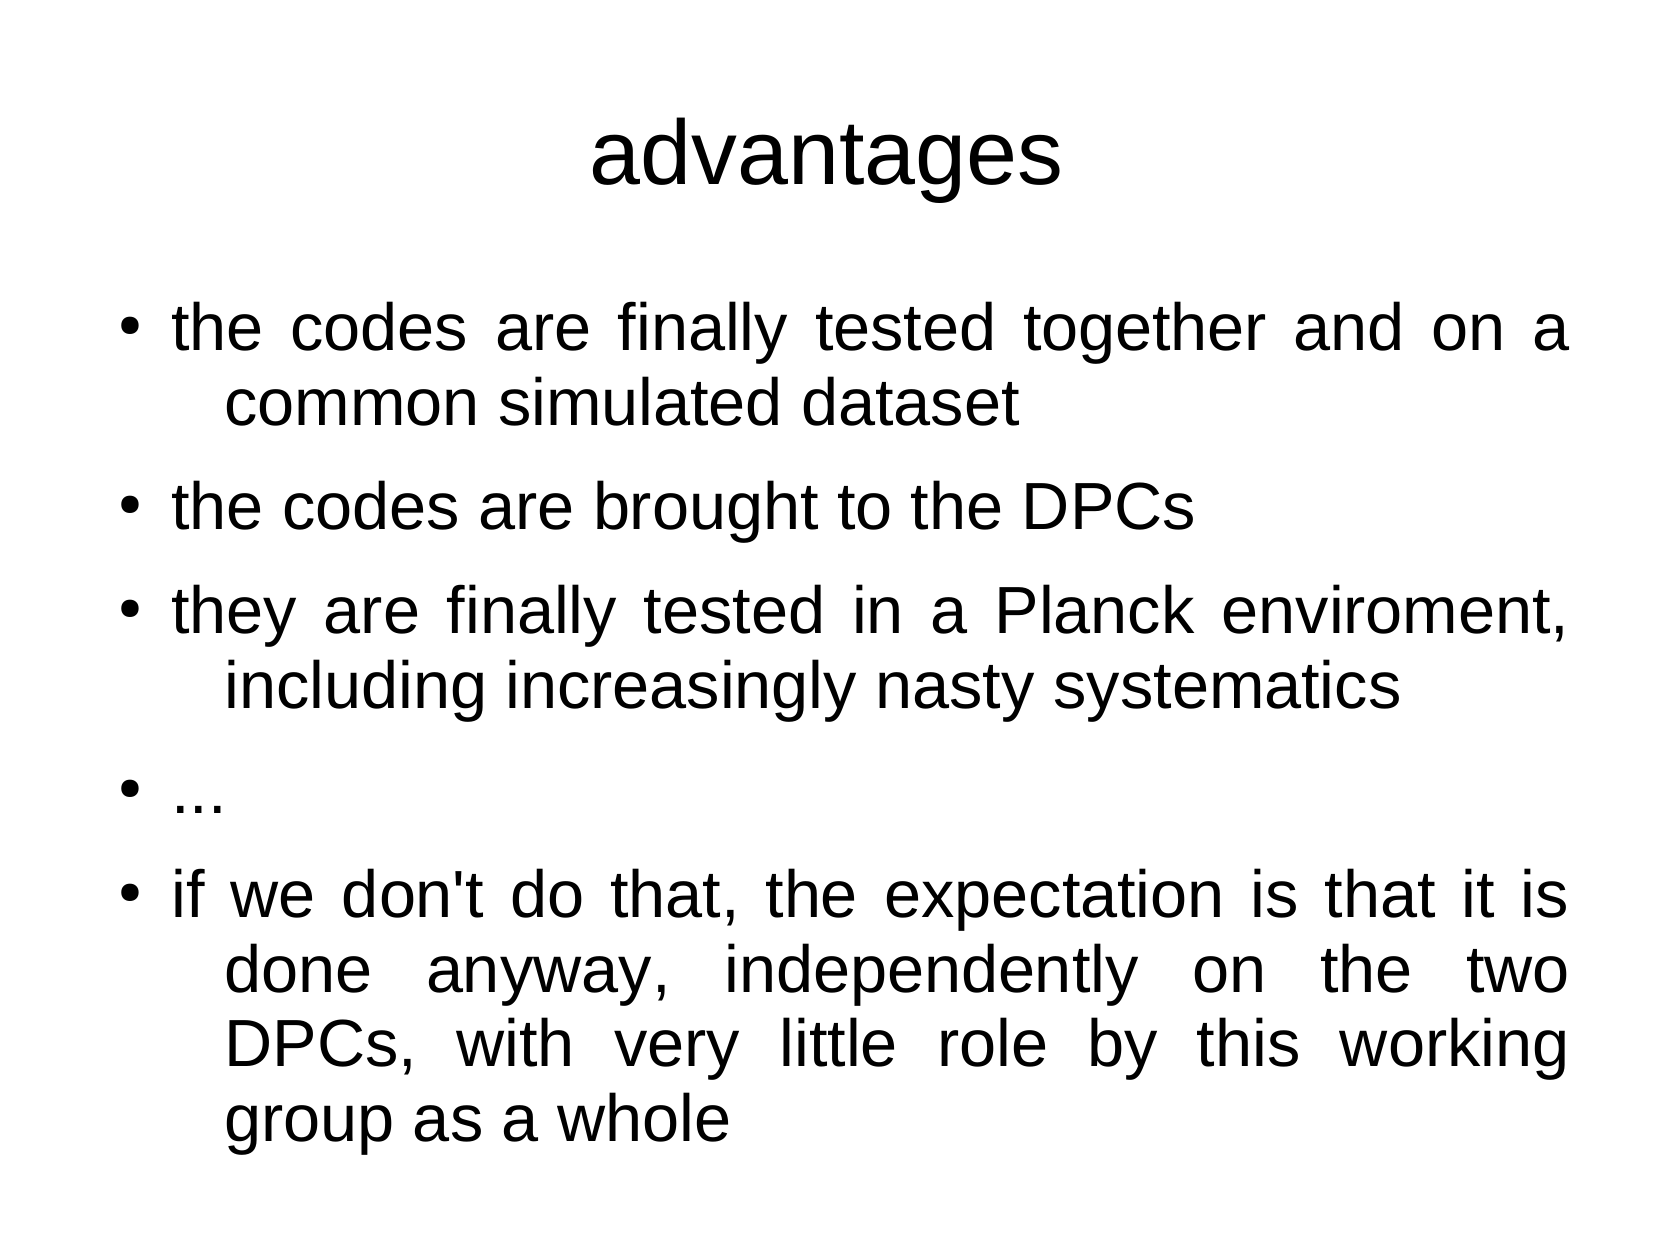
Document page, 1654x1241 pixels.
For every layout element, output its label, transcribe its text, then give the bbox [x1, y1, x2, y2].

list the codes are finally tested together and on a common simulated dataset the codes are brought to the DPCs they are finally tested in a Planck enviroment, including increasingly nasty systematics ... if we don't do that, the expectation is that it is done anyway, independently on the two DPCs, with very little role by this working group as a whole [82, 290, 1571, 1157]
title advantages [82, 49, 1571, 257]
